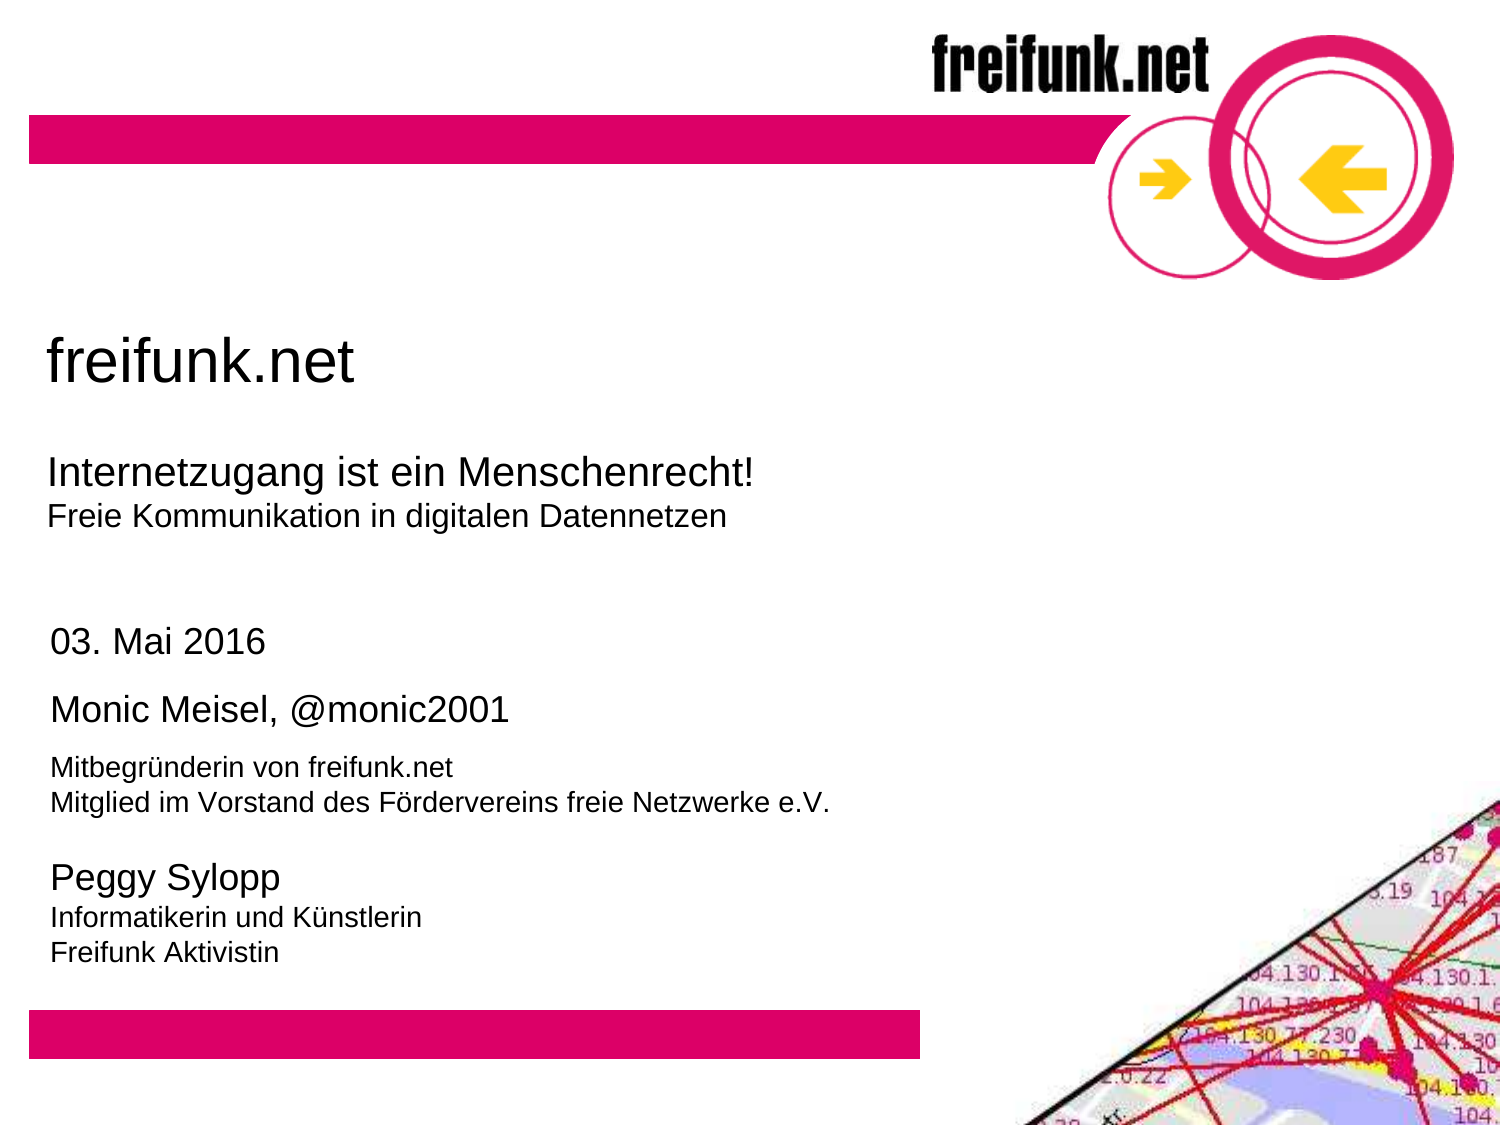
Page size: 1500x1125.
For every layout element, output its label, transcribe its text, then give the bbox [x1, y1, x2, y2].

text_box 03. Mai 2016 Monic Meisel, @monic2001 Mitbegründerin von freifunk.net Mitglied im Vorstand des Fördervereins freie Netzwerke e.V. Peggy Sylopp Informatikerin und Künstlerin Freifunk Aktivistin [50, 617, 1107, 1074]
text_box freifunk.net Internetzugang ist ein Menschenrecht! Freie Kommunikation in digitalen Datennetzen [46, 321, 1051, 591]
picture [932, 34, 1454, 280]
picture [920, 781, 1500, 1125]
